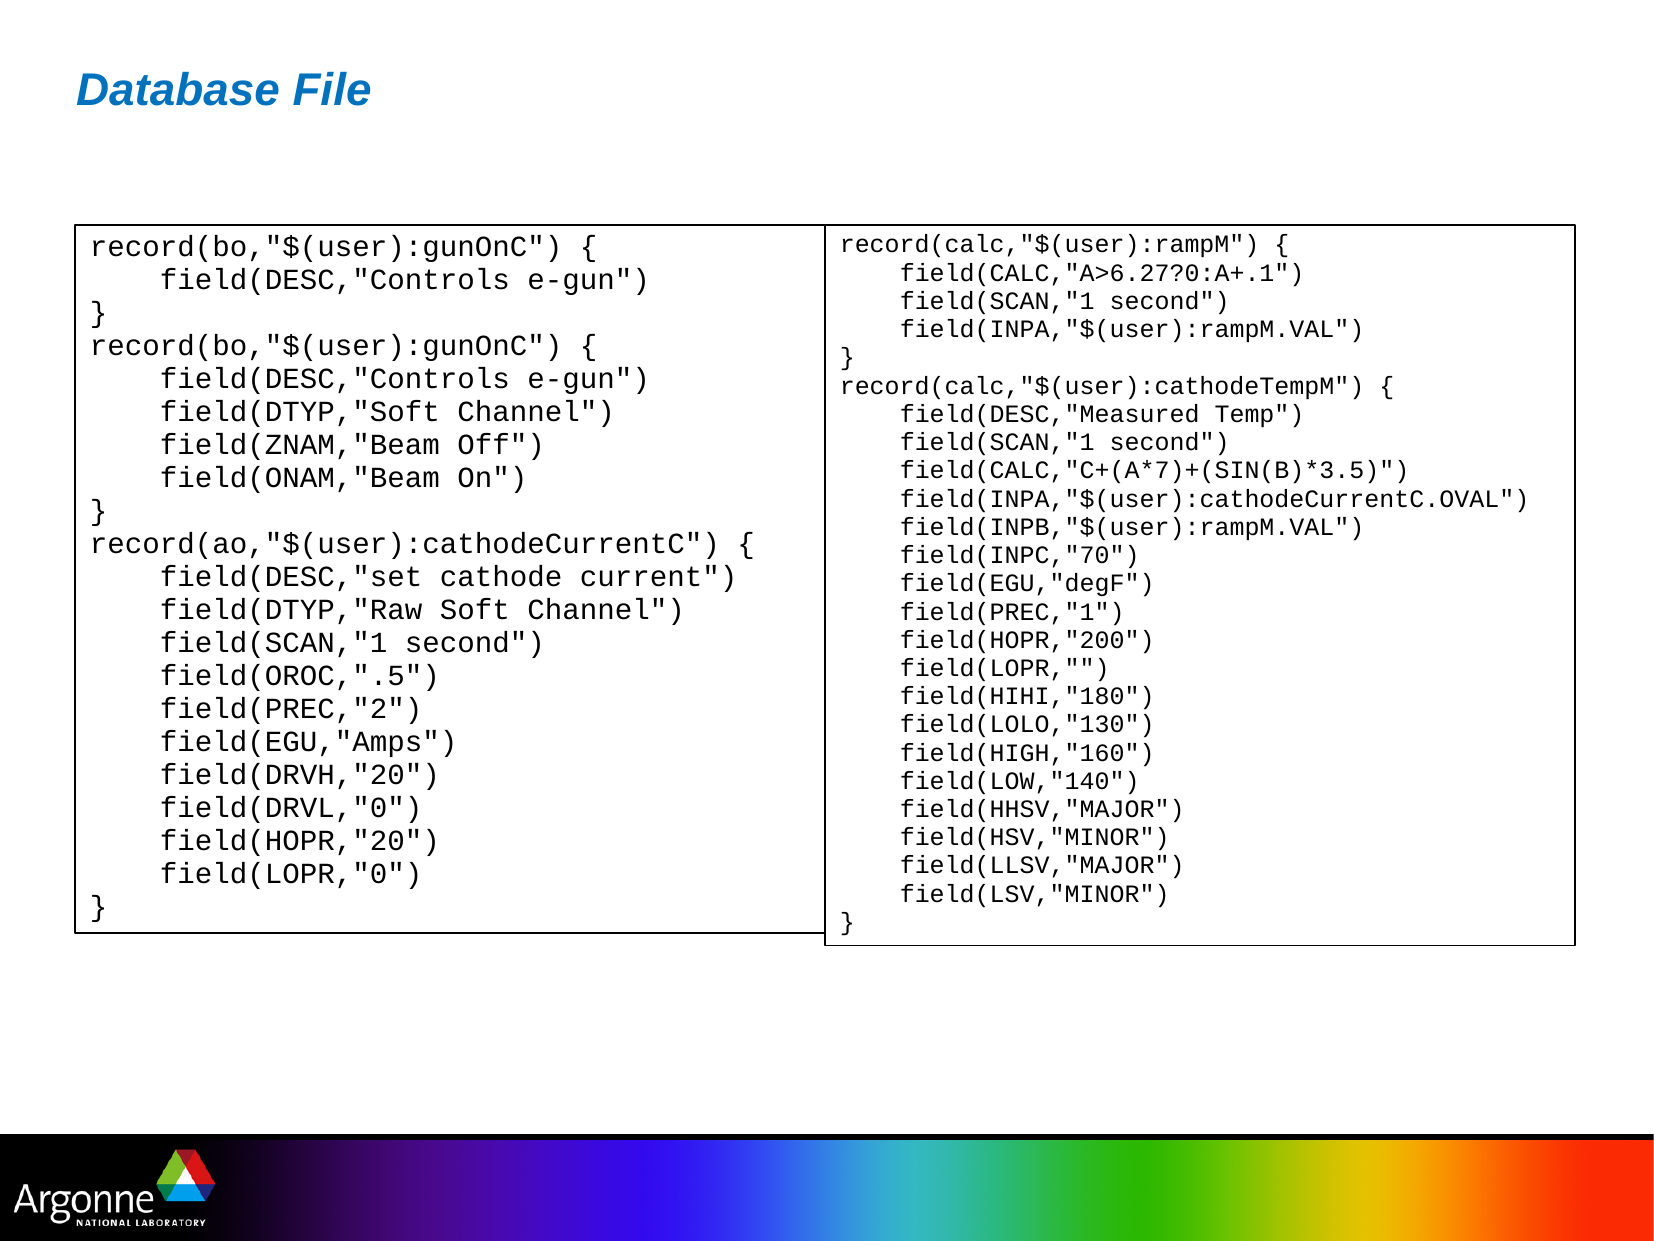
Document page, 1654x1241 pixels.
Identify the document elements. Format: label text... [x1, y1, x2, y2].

picture [0, 1134, 1654, 1241]
title Database File [61, 45, 1500, 123]
text_box record(bo,"$(user):gunOnC") { field(DESC,"Controls e-gun") } record(bo,"$(user):gunOnC") { field(DESC,"Controls e-gun") field(DTYP,"Soft Channel") field(ZNAM,"Beam Off") field(ONAM,"Beam On") } record(ao,"$(user):cathodeCurrentC") { field(DESC,"set cathode current") field(DTYP,"Raw Soft Channel") field(SCAN,"1 second") field(OROC,".5") field(PREC,"2") field(EGU,"Amps") field(DRVH,"20") field(DRVL,"0") field(HOPR,"20") field(LOPR,"0") } [75, 225, 825, 933]
text_box record(calc,"$(user):rampM") { field(CALC,"A>6.27?0:A+.1") field(SCAN,"1 second") field(INPA,"$(user):rampM.VAL") } record(calc,"$(user):cathodeTempM") { field(DESC,"Measured Temp") field(SCAN,"1 second") field(CALC,"C+(A*7)+(SIN(B)*3.5)") field(INPA,"$(user):cathodeCurrentC.OVAL") field(INPB,"$(user):rampM.VAL") field(INPC,"70") field(EGU,"degF") field(PREC,"1") field(HOPR,"200") field(LOPR,"") field(HIHI,"180") field(LOLO,"130") field(HIGH,"160") field(LOW,"140") field(HHSV,"MAJOR") field(HSV,"MINOR") field(LLSV,"MAJOR") field(LSV,"MINOR") } [825, 224, 1576, 946]
